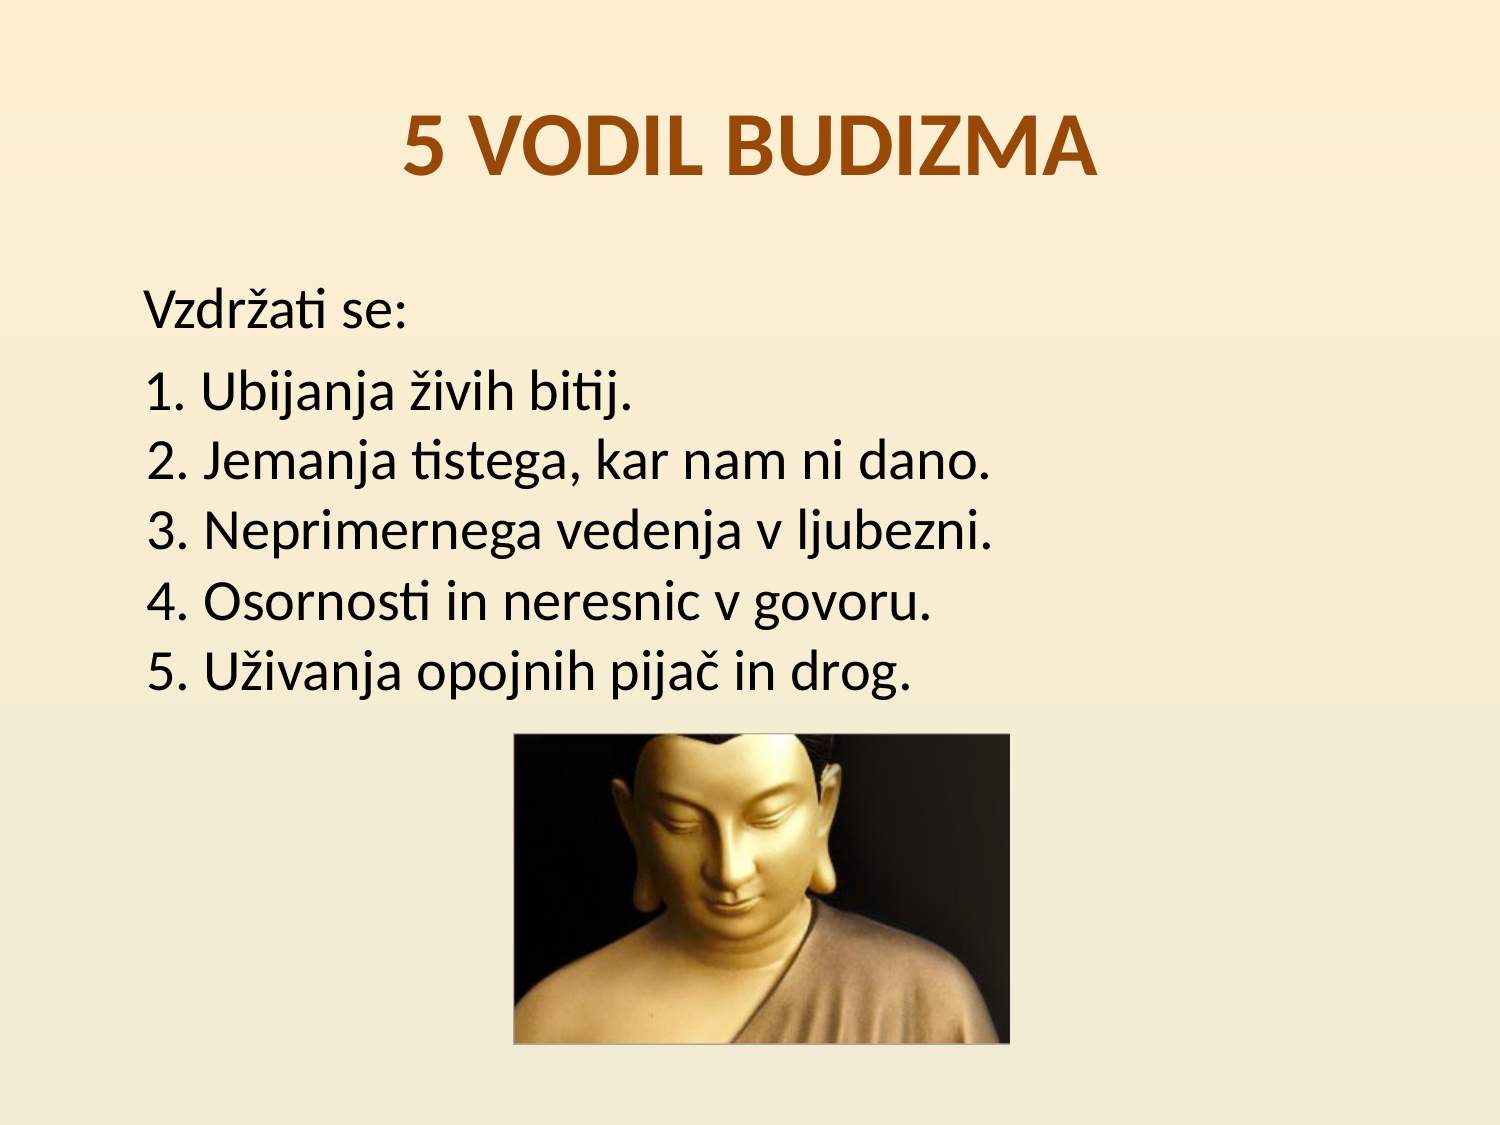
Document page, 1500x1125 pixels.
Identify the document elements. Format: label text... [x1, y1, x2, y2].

picture [513, 733, 1010, 1045]
title 5 VODIL BUDIZMA [75, 45, 1425, 233]
list Vzdržati se: 1. Ubijanja živih bitij. 2. Jemanja tistega, kar nam ni dano. 3. Neprimernega vedenja v ljubezni. 4. Osornosti in neresnic v govoru. 5. Uživanja opojnih pijač in drog. [75, 262, 1425, 1005]
